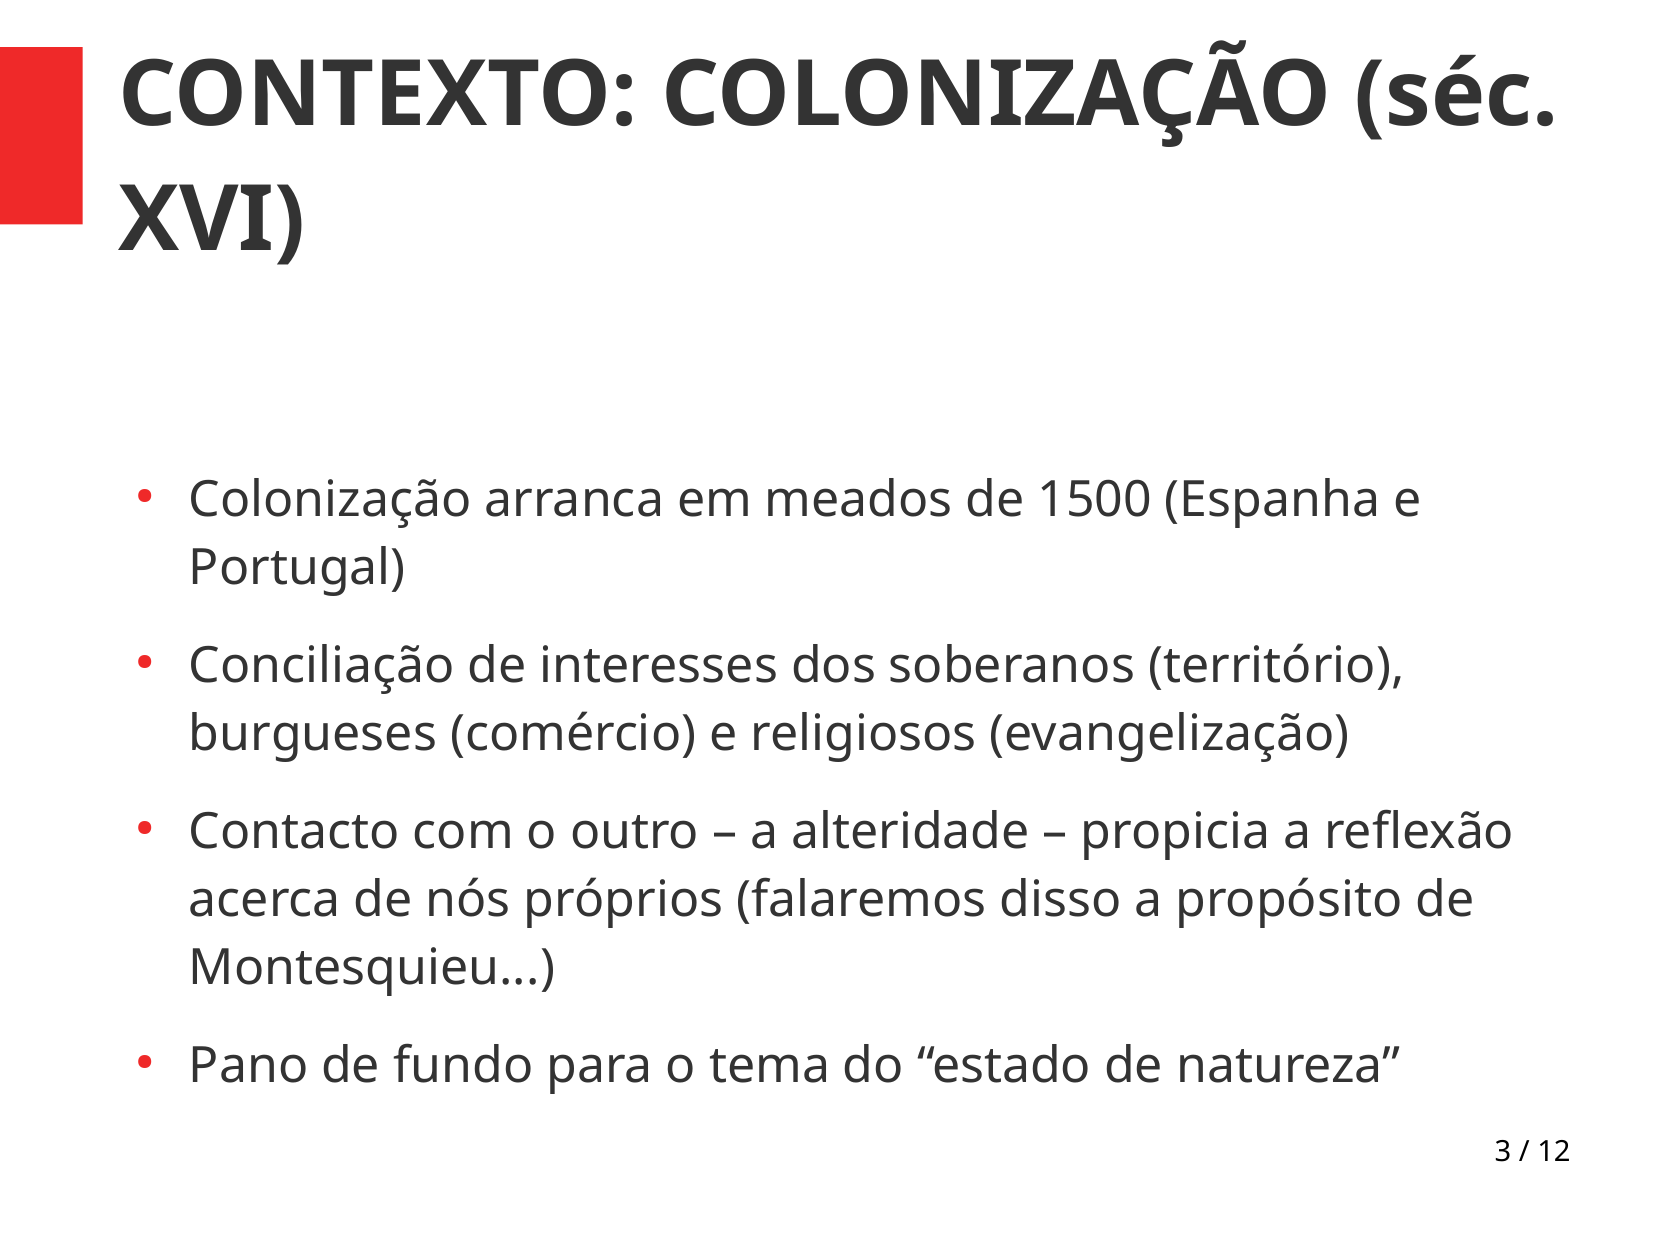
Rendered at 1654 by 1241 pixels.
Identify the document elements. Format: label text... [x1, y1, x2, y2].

title CONTEXTO: COLONIZAÇÃO (séc. XVI) [118, 45, 1571, 260]
list Colonização arranca em meados de 1500 (Espanha e Portugal) Conciliação de interesses dos soberanos (território), burgueses (comércio) e religiosos (evangelização) Contacto com o outro – a alteridade – propicia a reflexão acerca de nós próprios (falaremos disso a propósito de Montesquieu...) Pano de fundo para o tema do “estado de natureza” [118, 354, 1536, 1074]
